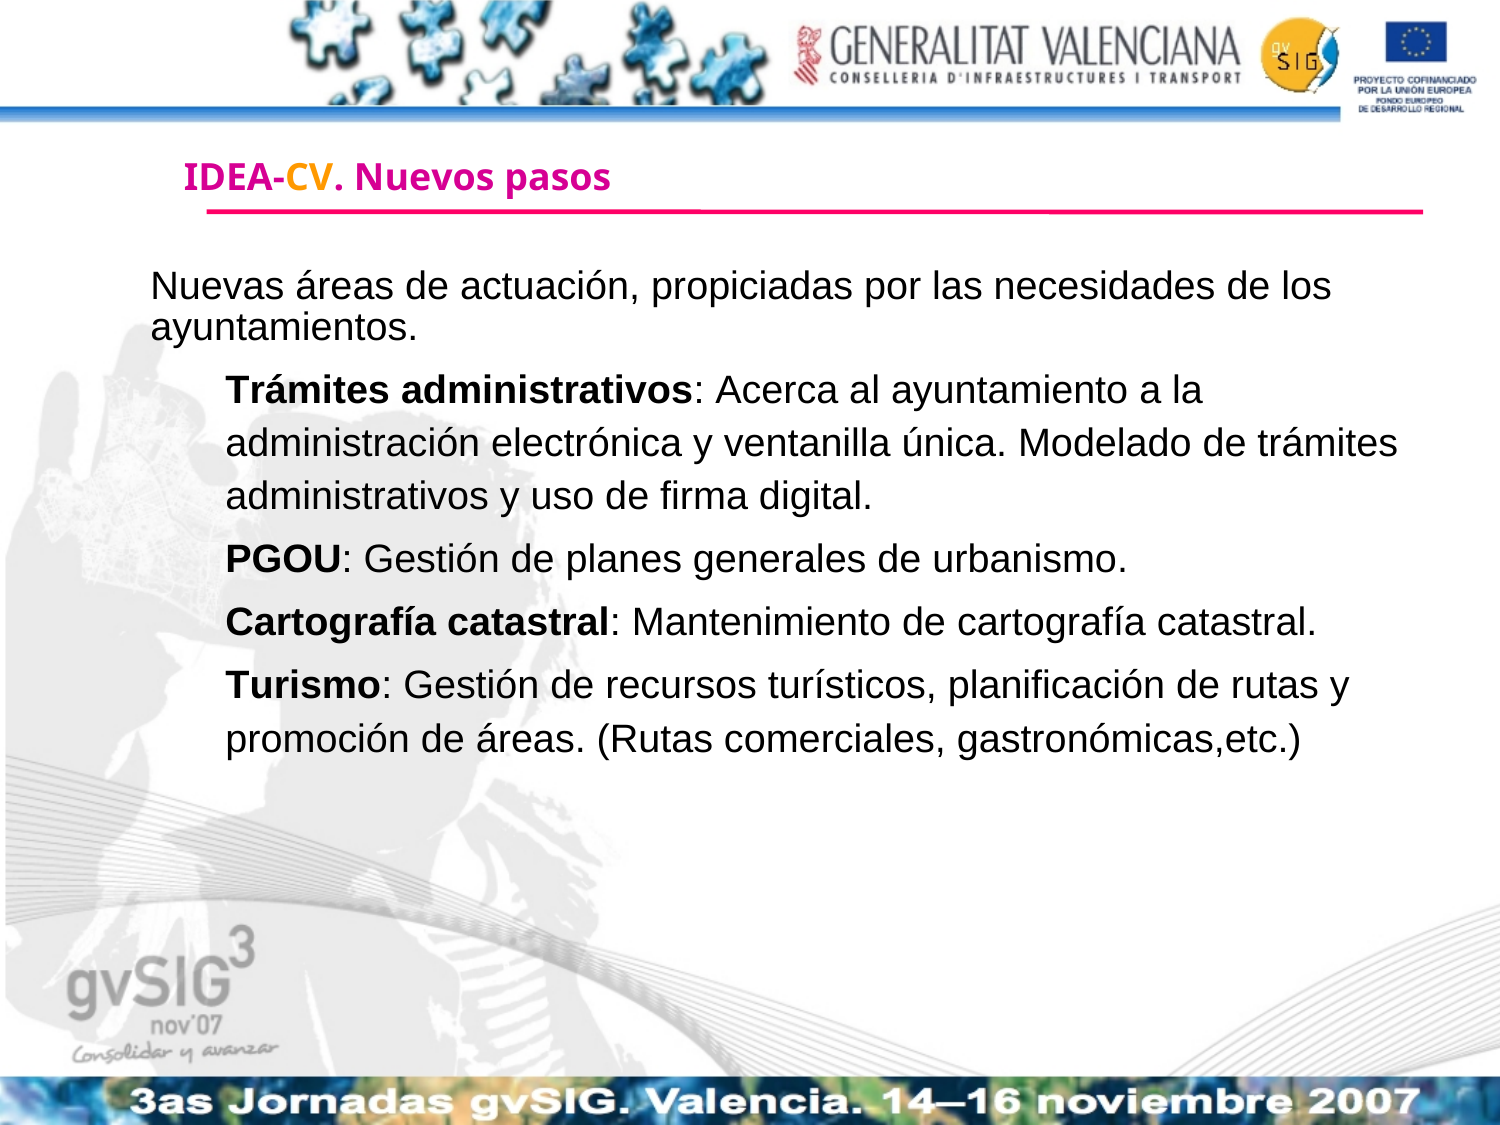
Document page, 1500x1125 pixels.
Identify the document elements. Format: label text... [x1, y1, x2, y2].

text_box IDEA-CV. Nuevos pasos [169, 136, 627, 210]
picture [0, 0, 1500, 1125]
text_box Nuevas áreas de actuación, propiciadas por las necesidades de los ayuntamientos. Trámites administrativos: Acerca al ayuntamiento a la administración electrónica y ventanilla única. Modelado de trámites administrativos y uso de firma digital. PGOU: Gestión de planes generales de urbanismo. Cartografía catastral: Mantenimiento de cartografía catastral. Turismo: Gestión de recursos turísticos, planificación de rutas y promoción de áreas. (Rutas comerciales, gastronómicas,etc.) [135, 259, 1425, 769]
